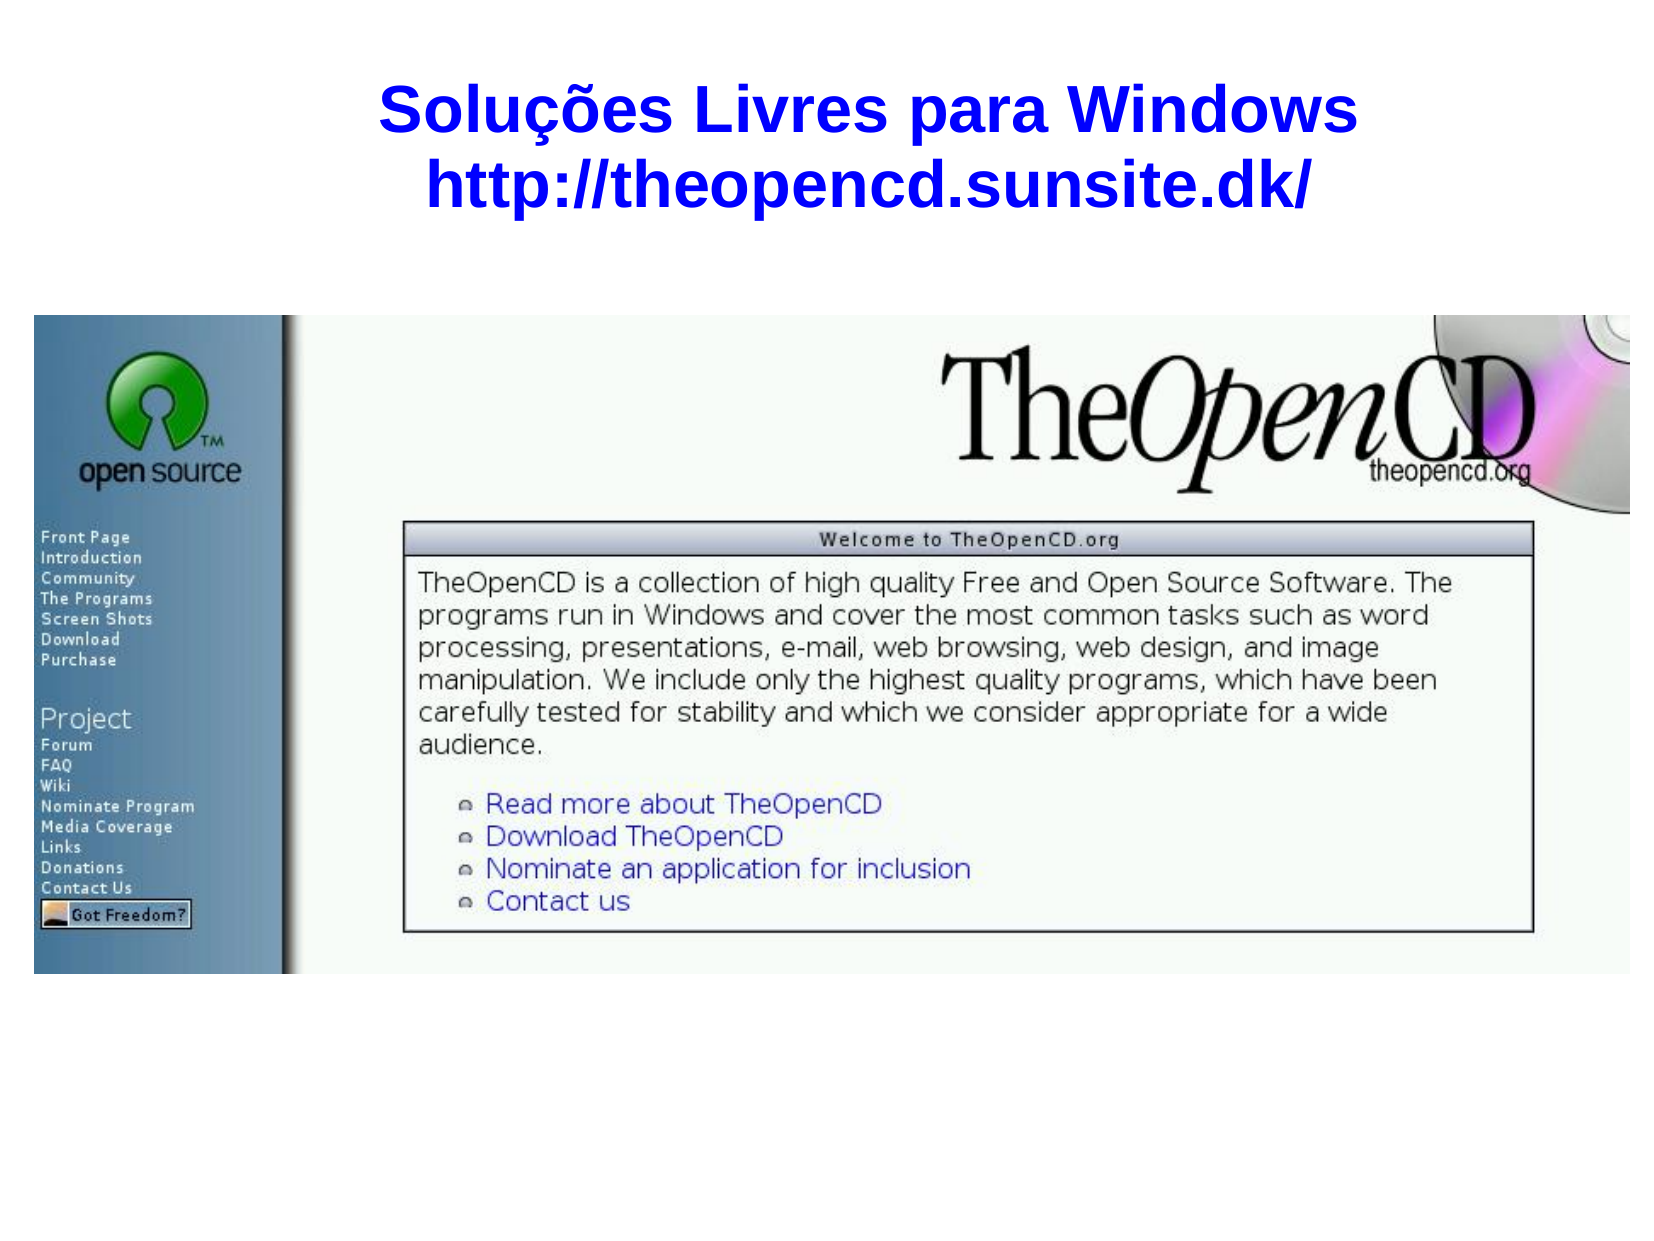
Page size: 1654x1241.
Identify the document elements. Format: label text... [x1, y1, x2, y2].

picture [34, 315, 1630, 974]
text_box Soluções Livres para Windows http://theopencd.sunsite.dk/ [302, 71, 1437, 222]
